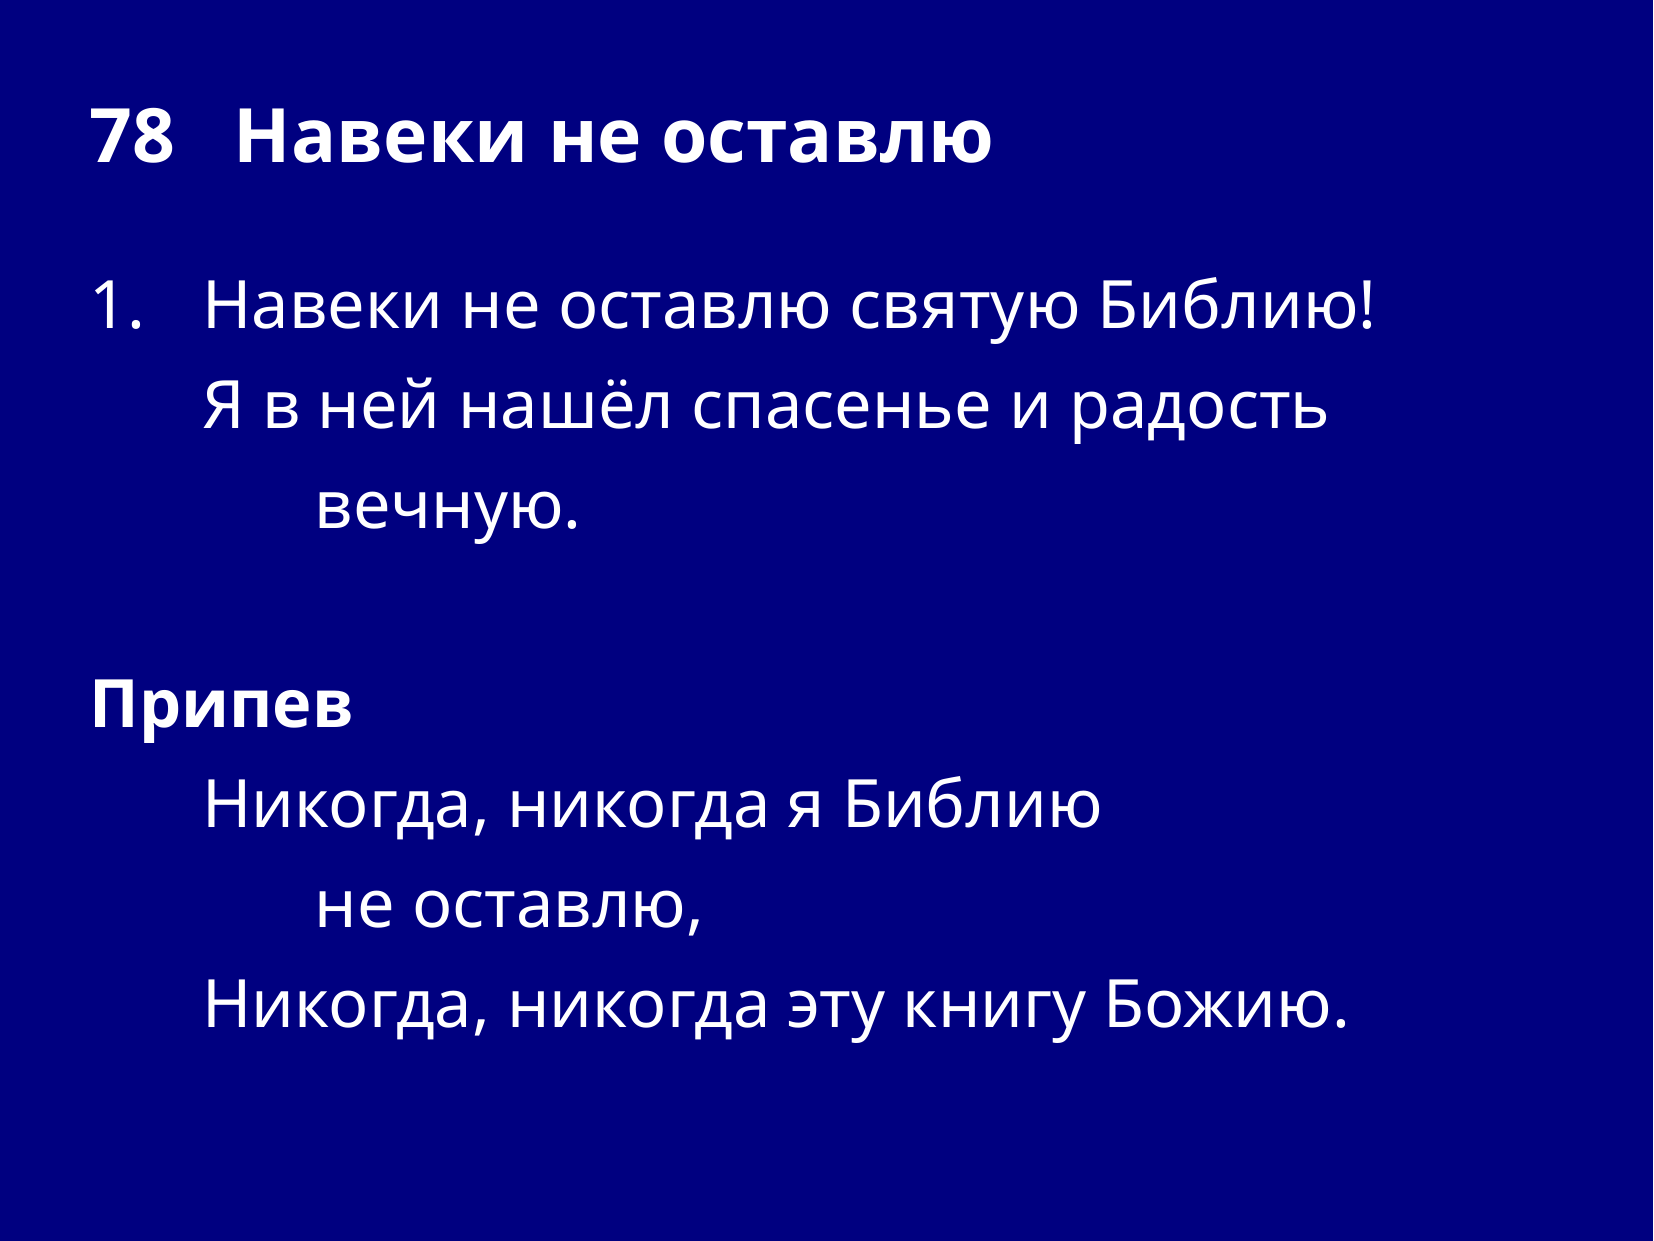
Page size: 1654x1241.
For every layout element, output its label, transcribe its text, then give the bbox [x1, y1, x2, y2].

text_box 1. Навеки не оставлю святую Библию! Я в ней нашёл спасенье и радость вечную. Припев Никогда, никогда я Библию не оставлю, Никогда, никогда эту книгу Божию. [75, 188, 1576, 1163]
text_box 78 Навеки не оставлю [75, 75, 1576, 188]
